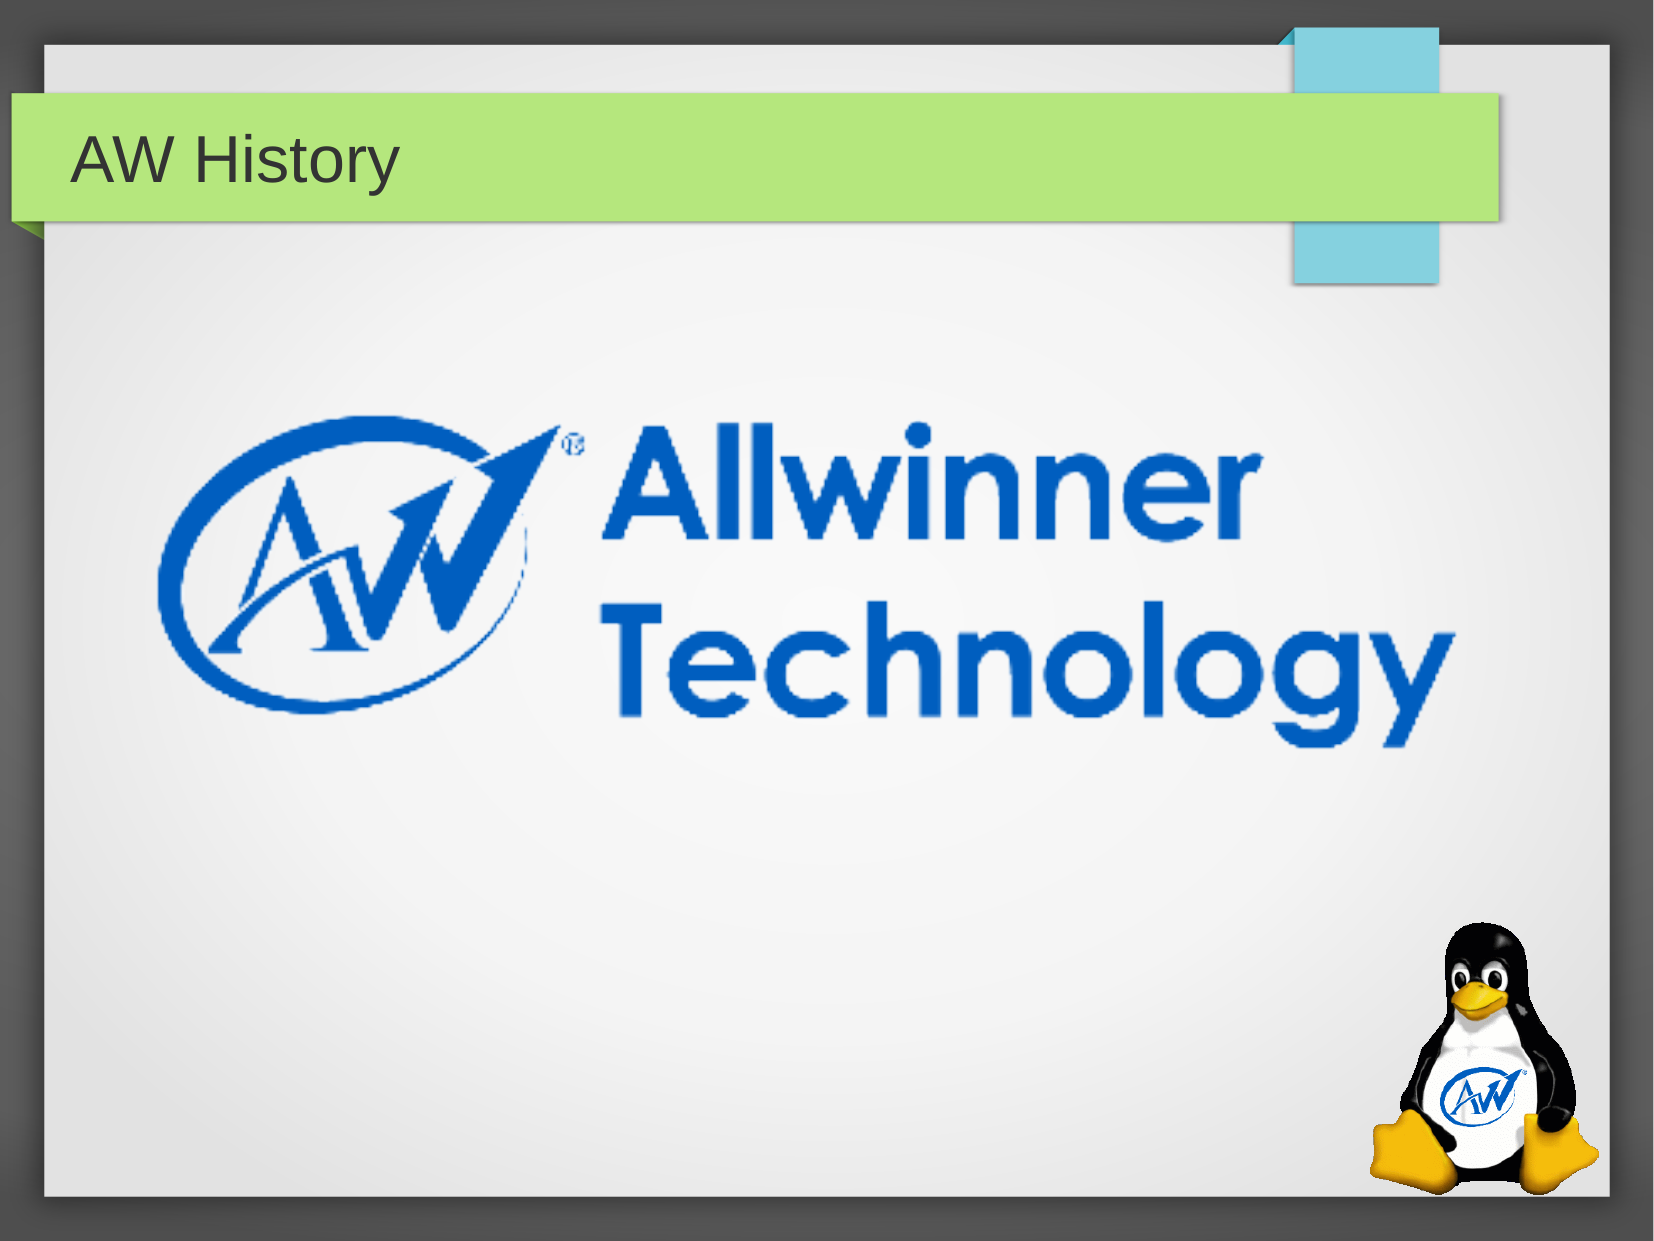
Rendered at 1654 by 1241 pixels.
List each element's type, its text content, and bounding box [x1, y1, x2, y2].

title AW History [70, 106, 1229, 213]
picture [0, 0, 1654, 1241]
